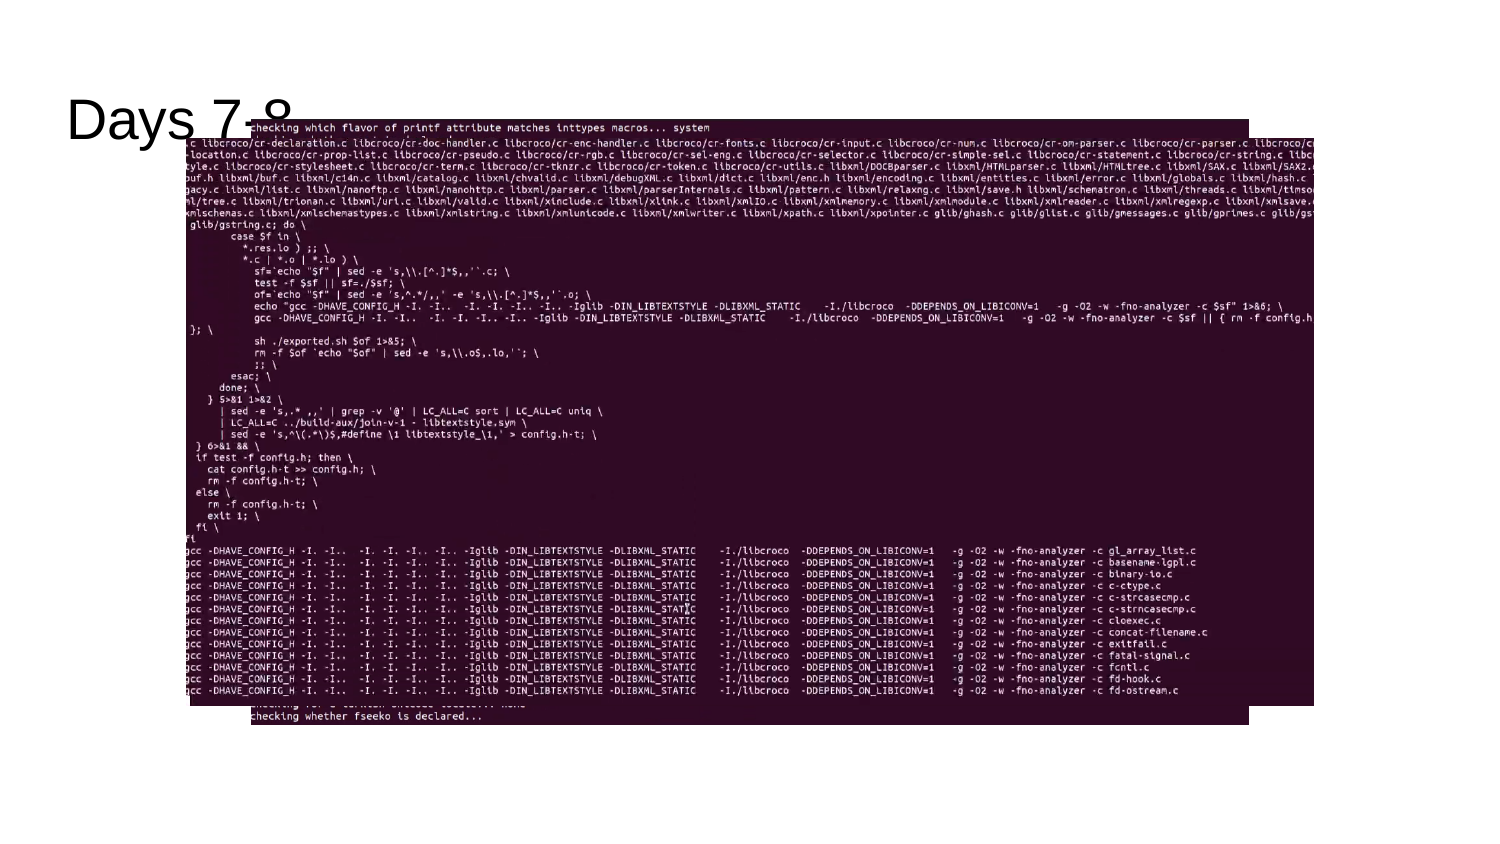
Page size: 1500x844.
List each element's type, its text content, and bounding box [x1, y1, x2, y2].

picture [186, 119, 1314, 725]
title Days 7-8 [51, 72, 1449, 167]
